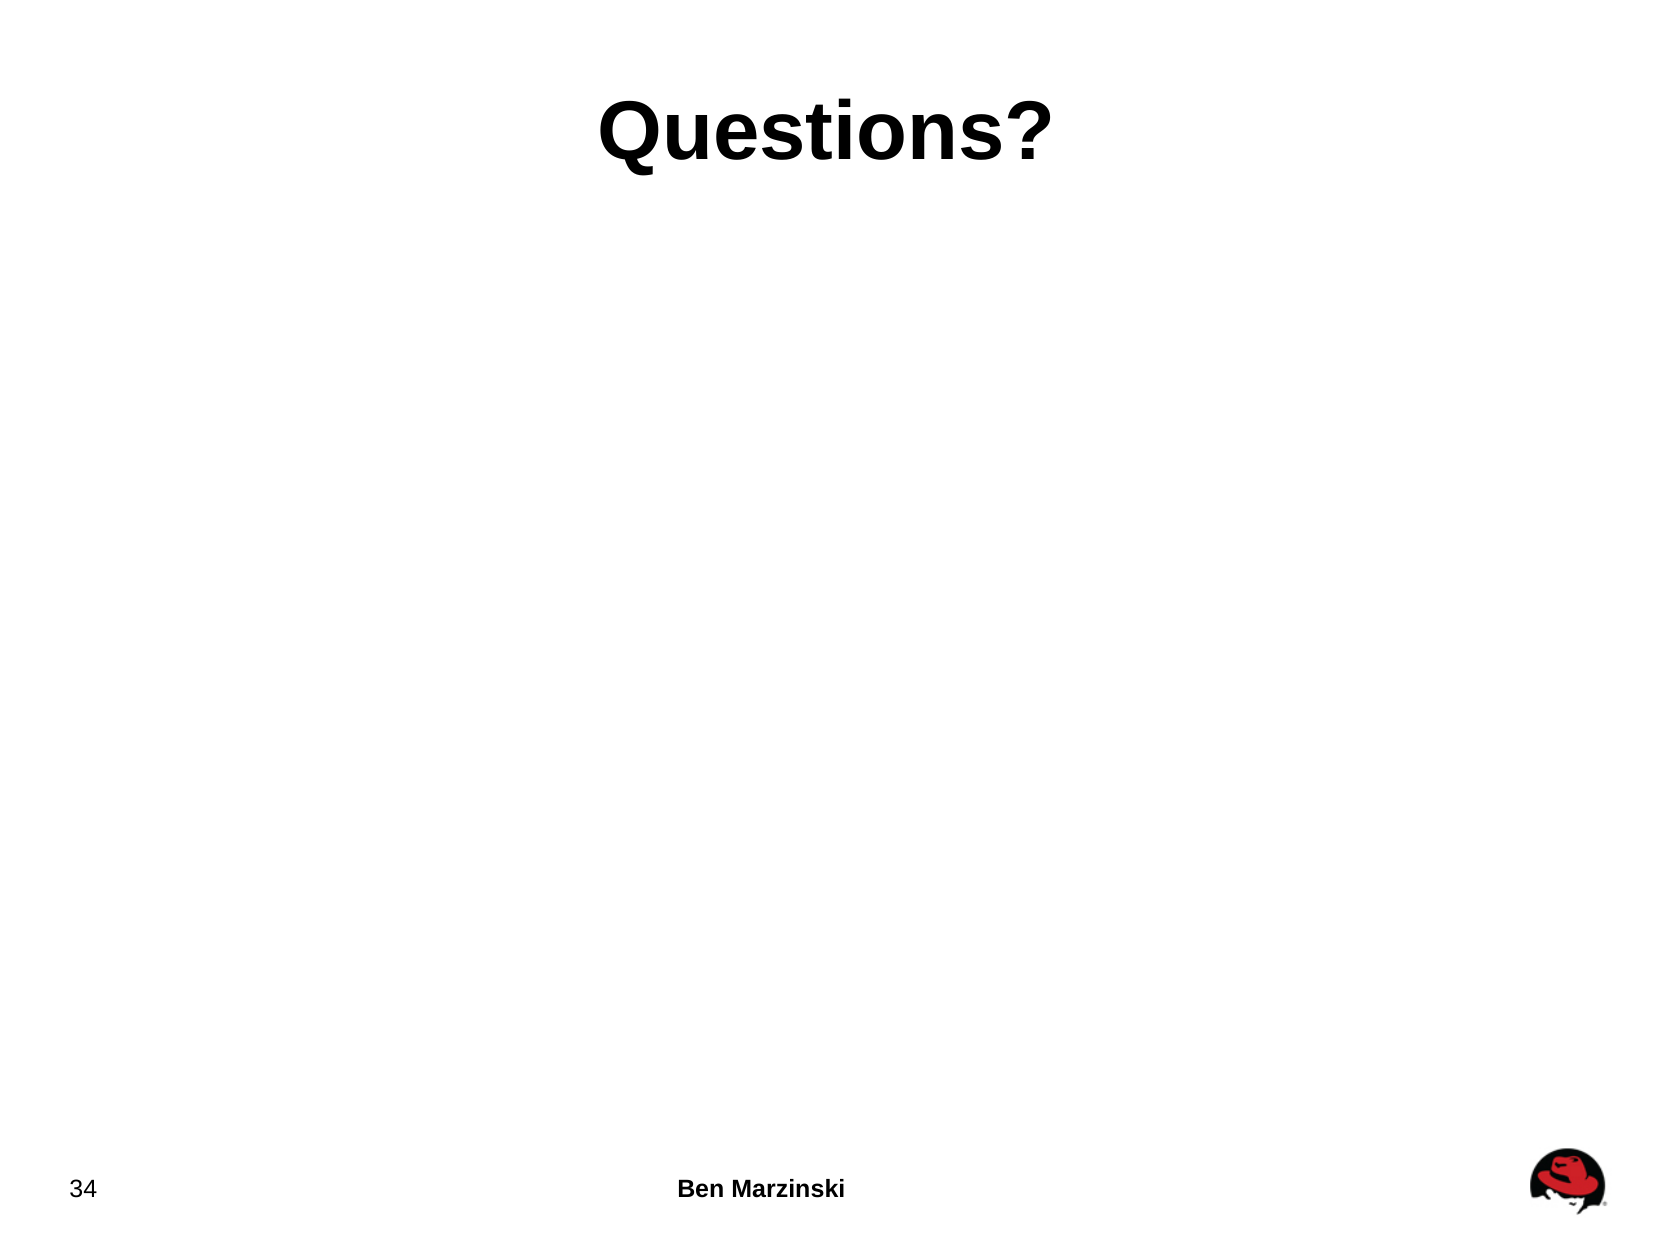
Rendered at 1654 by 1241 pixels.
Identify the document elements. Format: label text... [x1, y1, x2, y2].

picture [1529, 1146, 1613, 1224]
title Questions? [82, 37, 1571, 226]
